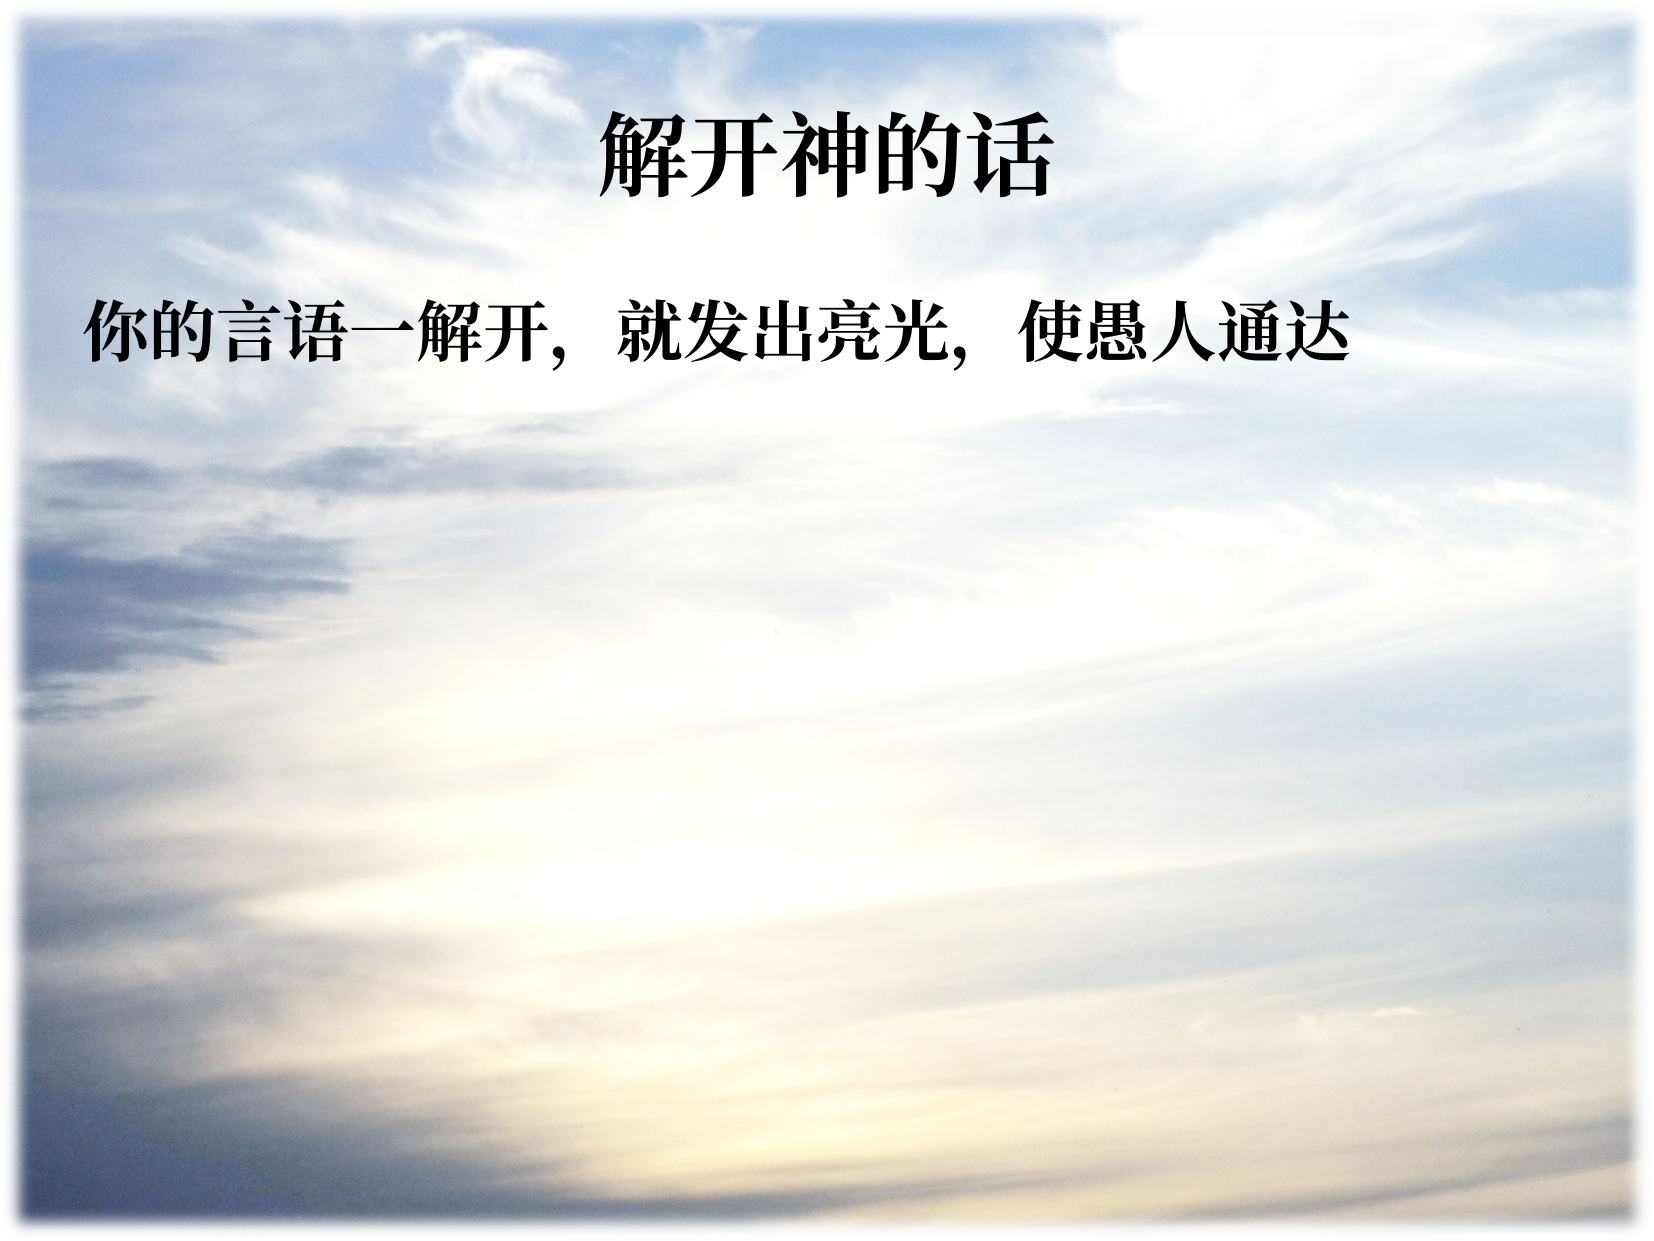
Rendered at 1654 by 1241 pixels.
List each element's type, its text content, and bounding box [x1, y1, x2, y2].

picture [0, 0, 1654, 1241]
title 解开神的话 [82, 49, 1571, 257]
list 你的言语一解开，就发出亮光，使愚人通达 [82, 290, 1571, 1109]
